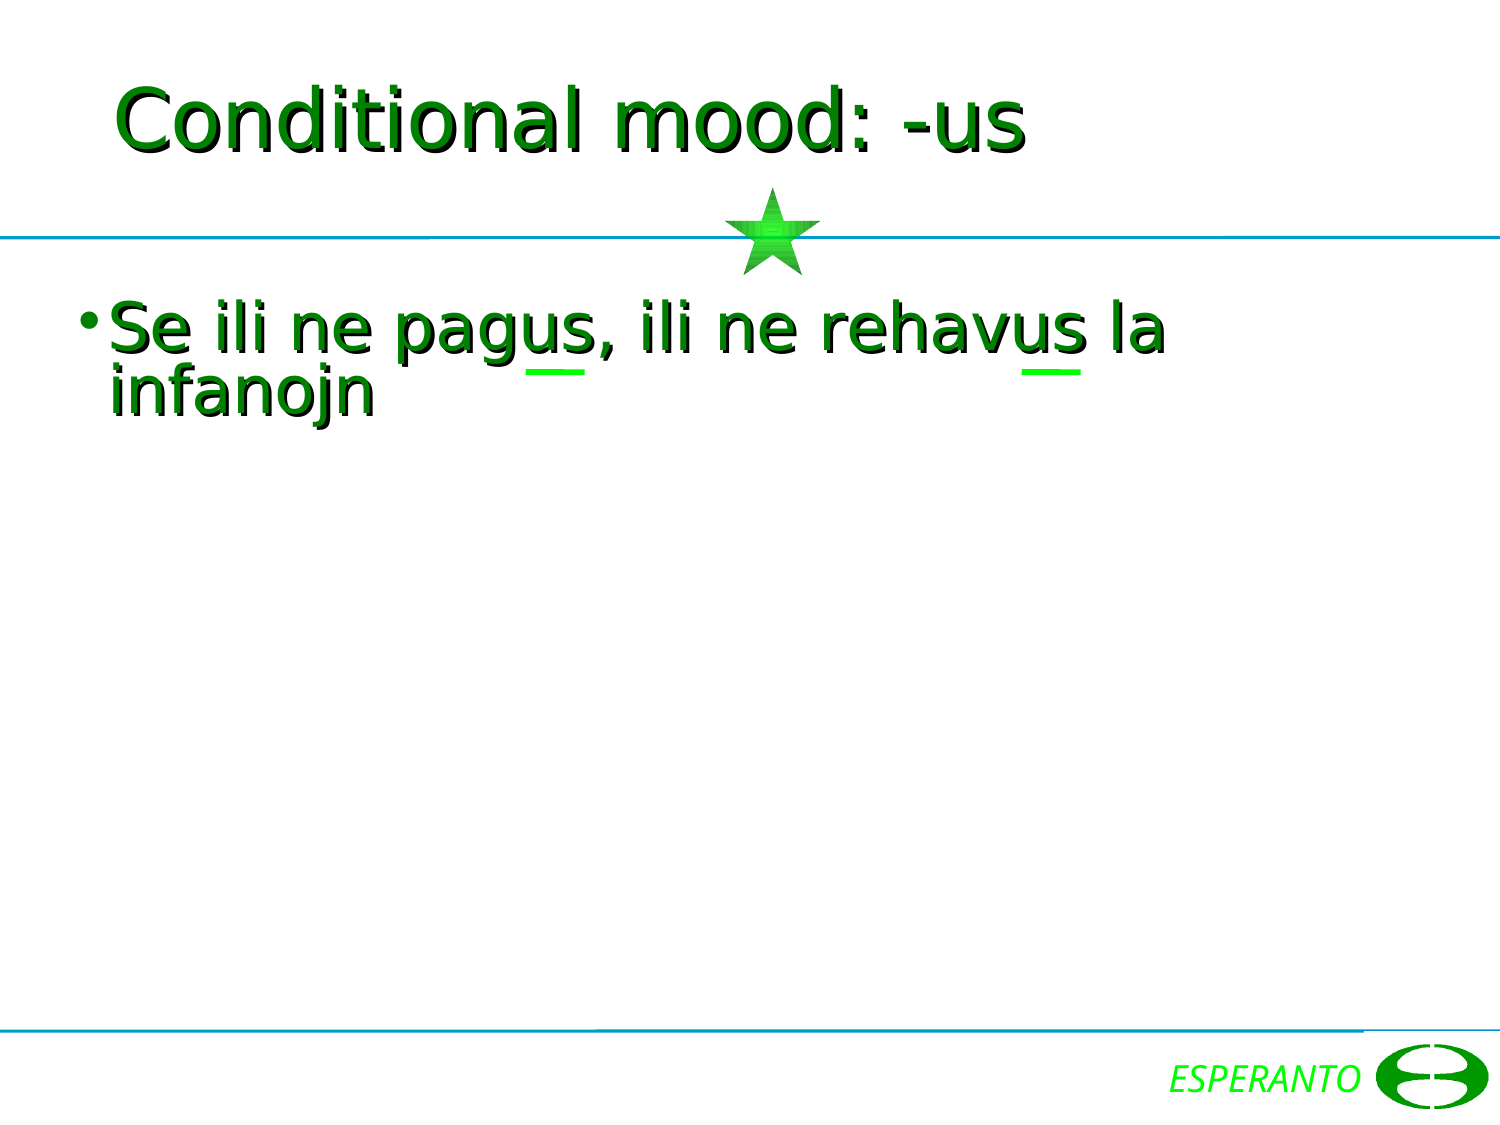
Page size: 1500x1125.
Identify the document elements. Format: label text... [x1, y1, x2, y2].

list Se ili ne pagus, ili ne rehavus la infanojn [78, 299, 1448, 1004]
picture [1364, 1032, 1500, 1122]
title Conditional mood: -us [112, 5, 1448, 245]
